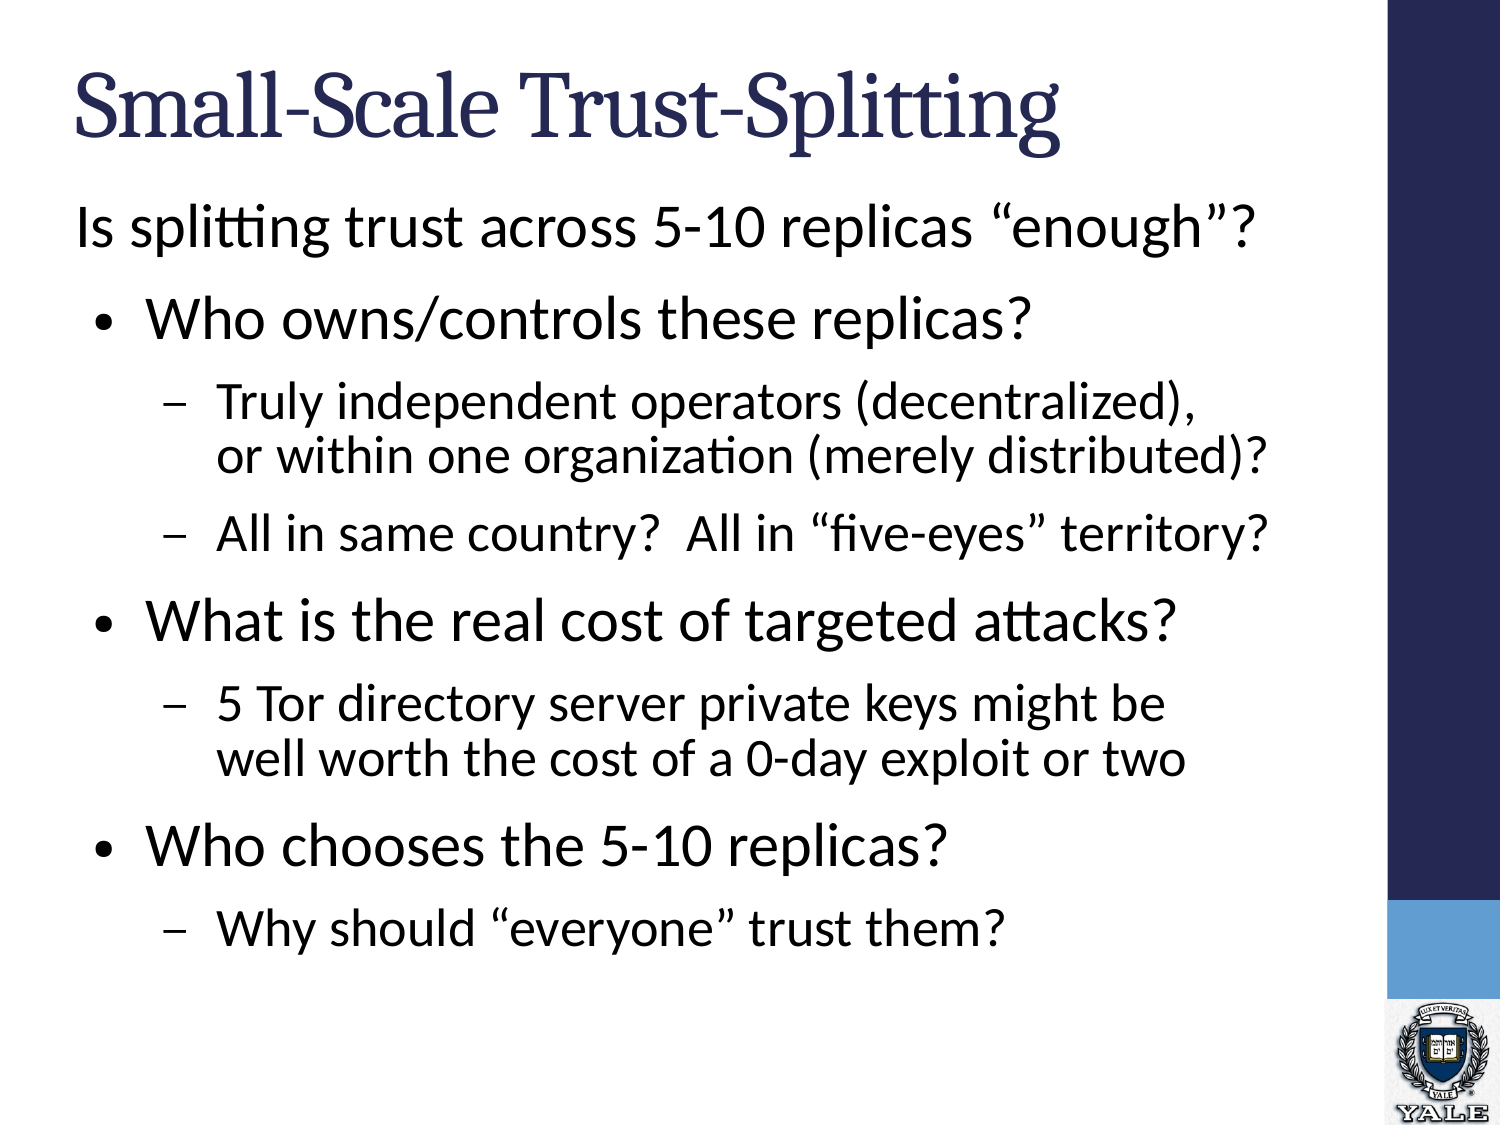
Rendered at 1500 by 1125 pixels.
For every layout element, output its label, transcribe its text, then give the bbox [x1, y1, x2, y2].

title Small-Scale Trust-Splitting [75, 12, 1325, 200]
picture [1384, 999, 1500, 1125]
list Is splitting trust across 5-10 replicas “enough”? Who owns/controls these replicas? Truly independent operators (decentralized), or within one organization (merely distributed)? All in same country? All in “five-eyes” territory? What is the real cost of targeted attacks? 5 Tor directory server private keys might be well worth the cost of a 0-day exploit or two Who chooses the 5-10 replicas? Why should “everyone” trust them? [75, 200, 1325, 1063]
